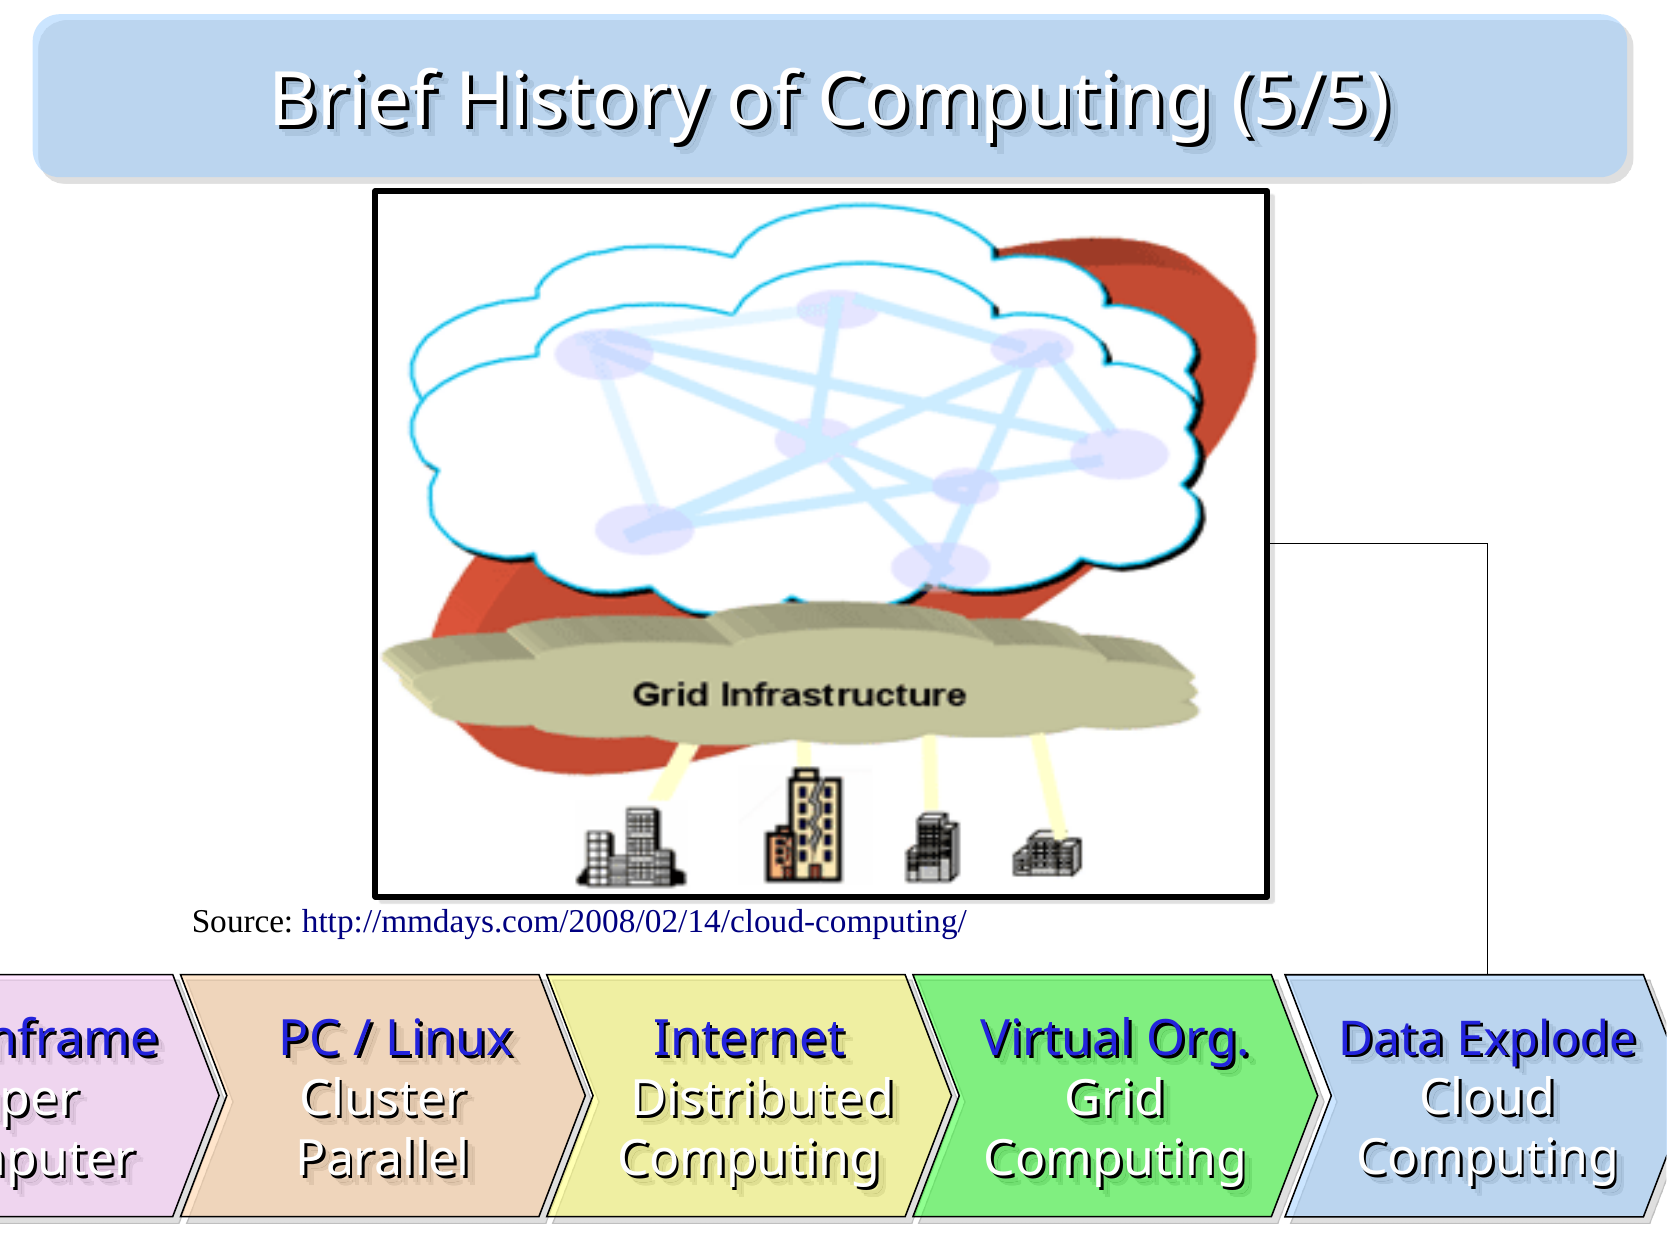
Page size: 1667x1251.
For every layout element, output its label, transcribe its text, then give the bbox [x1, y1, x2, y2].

text_box Source: http://mmdays.com/2008/02/14/cloud-computing/ [177, 891, 1418, 967]
picture [378, 193, 1265, 891]
text_box Brief History of Computing (5/5) [32, 14, 1628, 178]
text_box Virtual Org. Grid Computing [912, 974, 1318, 1217]
text_box Mainframe Super Computer [0, 974, 220, 1217]
text_box PC / Linux Cluster Parallel [180, 974, 586, 1217]
text_box Data Explode Cloud Computing [1285, 974, 1667, 1217]
text_box Internet Distributed Computing [546, 974, 952, 1217]
